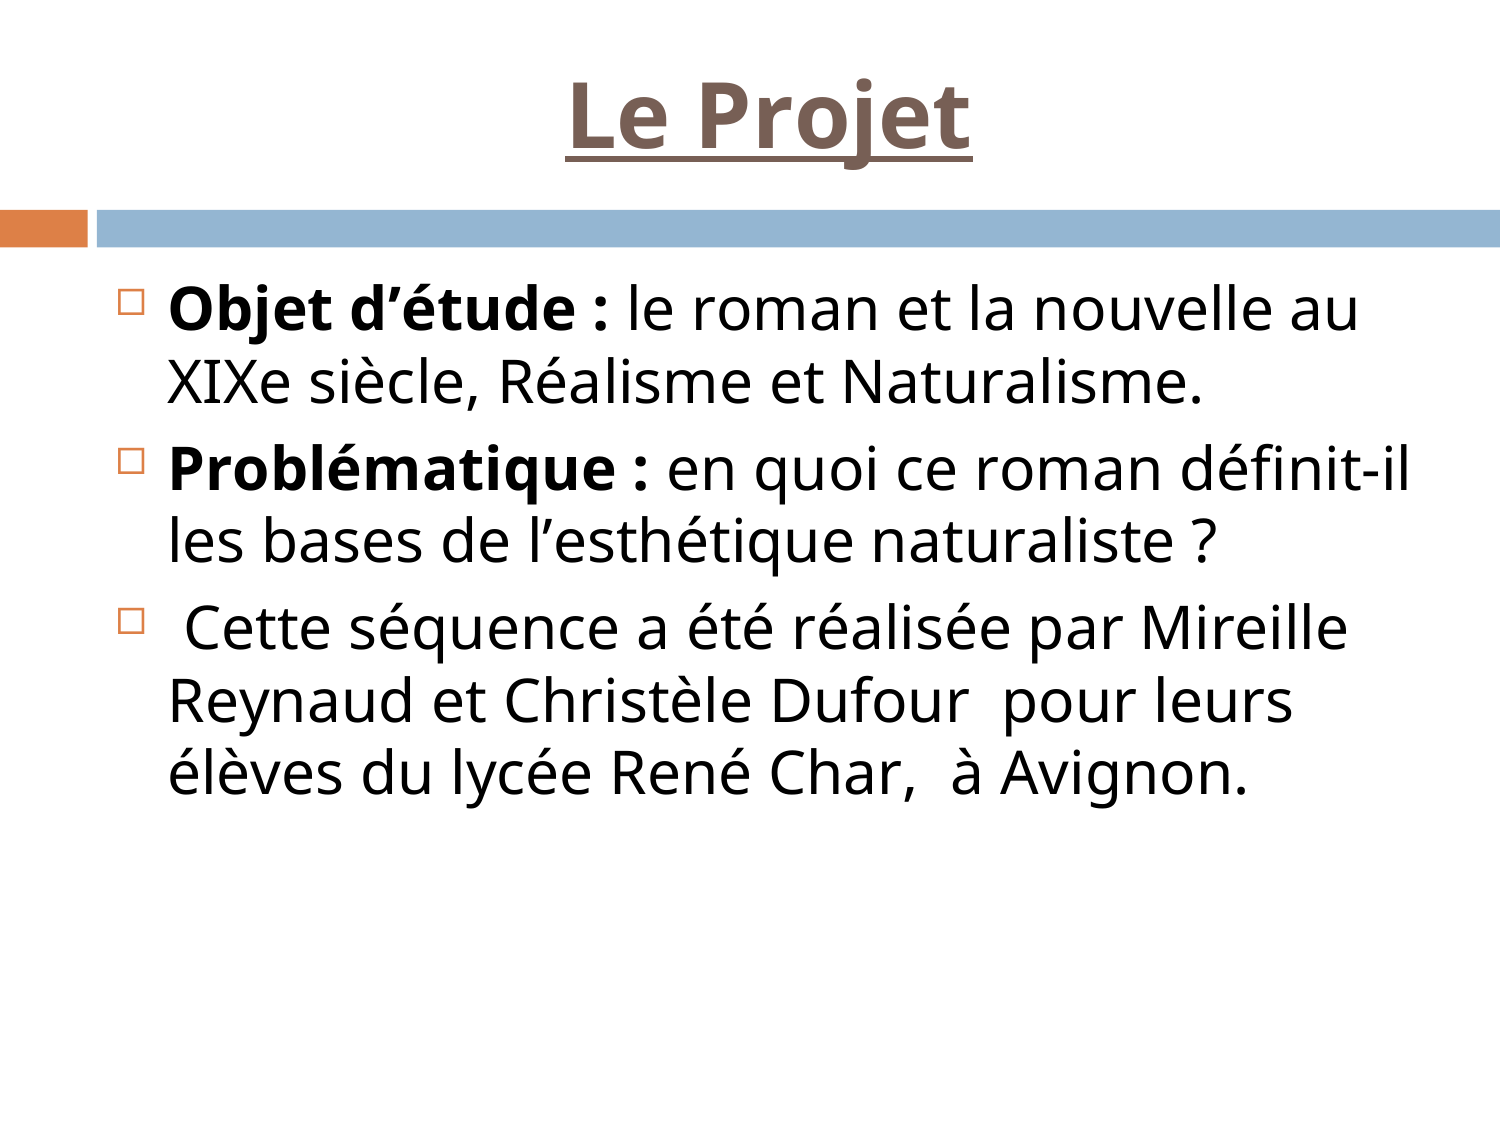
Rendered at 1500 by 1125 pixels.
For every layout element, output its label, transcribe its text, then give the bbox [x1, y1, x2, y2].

list Objet d’étude : le roman et la nouvelle au XIXe siècle, Réalisme et Naturalisme. Problématique : en quoi ce roman définit-il les bases de l’esthétique naturaliste ? Cette séquence a été réalisée par Mireille Reynaud et Christèle Dufour pour leurs élèves du lycée René Char, à Avignon. [100, 262, 1438, 1125]
title Le Projet [100, 30, 1438, 194]
